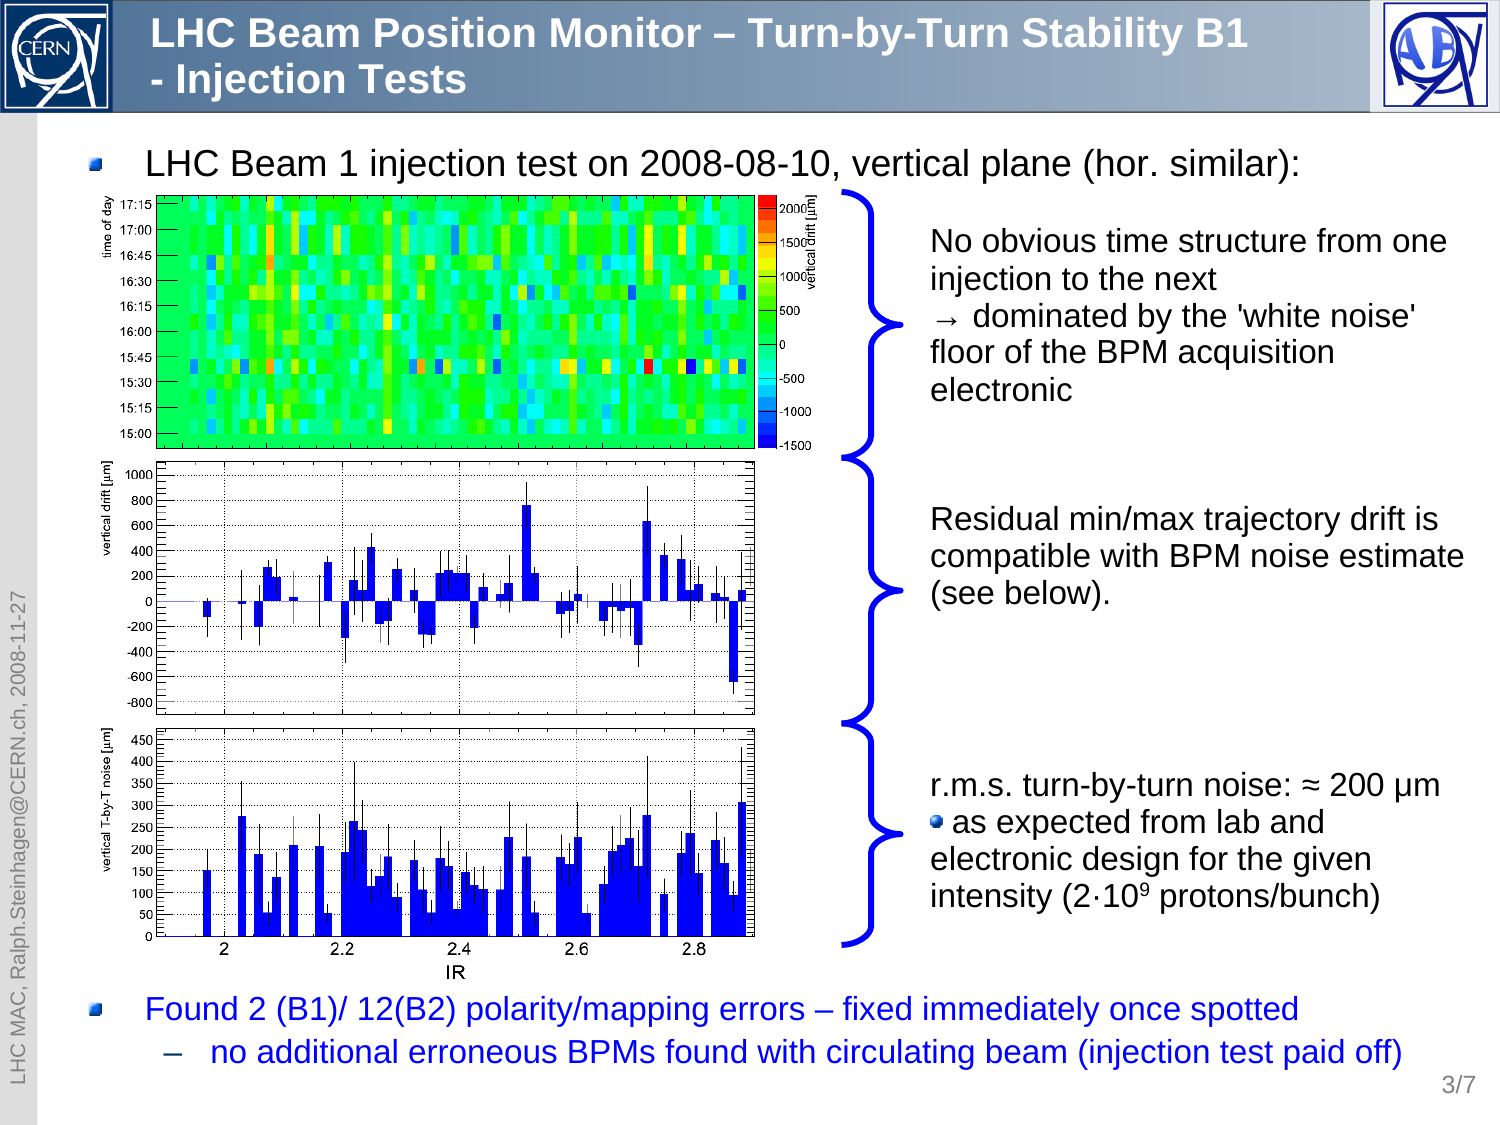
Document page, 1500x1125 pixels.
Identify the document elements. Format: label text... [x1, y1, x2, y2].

list LHC Beam 1 injection test on 2008-08-10, vertical plane (hor. similar): Found 2 (B1)/ 12(B2) polarity/mapping errors – fixed immediately once spotted no additional erroneous BPMs found with circulating beam (injection test paid off) [88, 141, 1439, 1071]
picture [0, 0, 113, 113]
text_box Residual min/max trajectory drift is compatible with BPM noise estimate (see below). [915, 493, 1492, 691]
picture [1382, 1, 1489, 108]
title LHC Beam Position Monitor – Turn-by-Turn Stability B1 - Injection Tests [150, 7, 1359, 106]
picture [98, 190, 827, 990]
text_box No obvious time structure from one injection to the next → dominated by the 'white noise' floor of the BPM acquisition electronic [915, 215, 1492, 416]
text_box r.m.s. turn-by-turn noise: ≈ 200 μm as expected from lab and electronic design for the given intensity (2·109 protons/bunch) [915, 758, 1492, 957]
